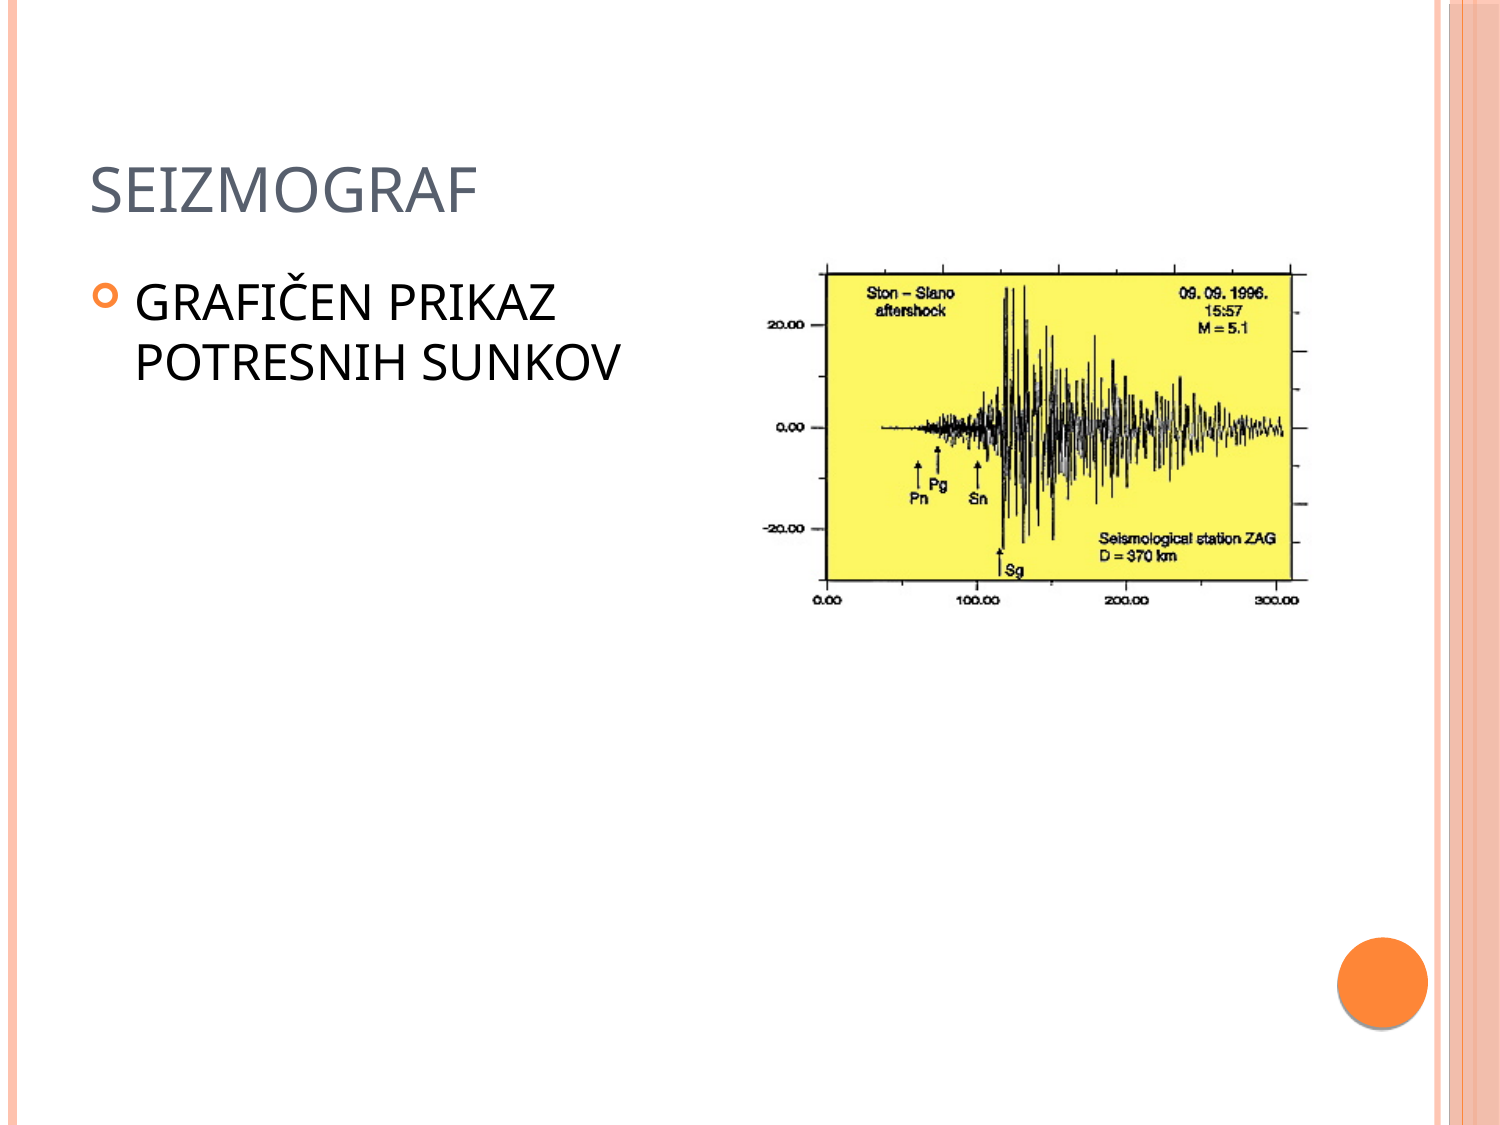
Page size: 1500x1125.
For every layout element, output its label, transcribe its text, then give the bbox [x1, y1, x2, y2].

title Seizmograf [75, 45, 1300, 233]
picture [761, 257, 1315, 611]
list GRAFIČEN PRIKAZ POTRESNIH SUNKOV [75, 262, 675, 1013]
